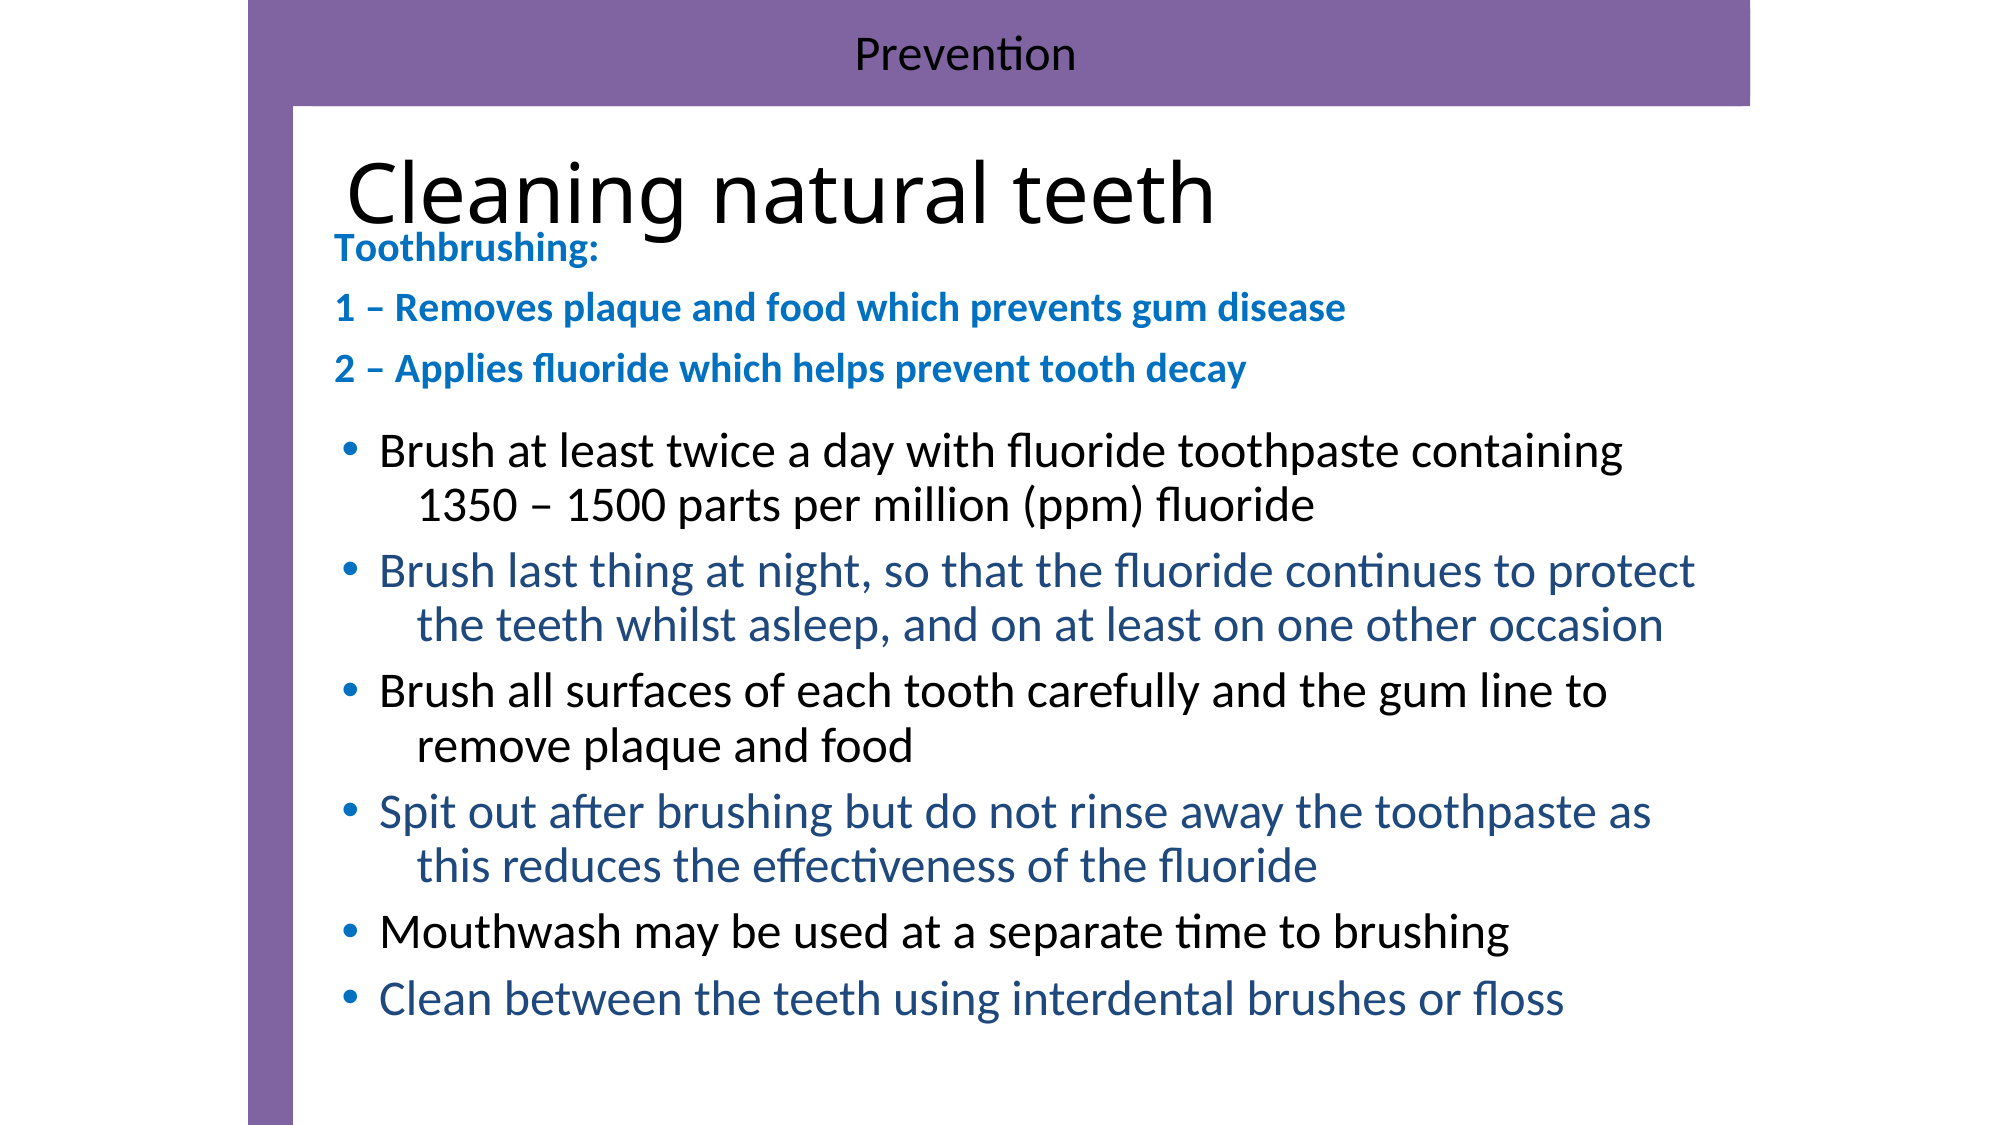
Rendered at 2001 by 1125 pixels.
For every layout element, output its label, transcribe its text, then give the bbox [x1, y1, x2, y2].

text_box [250, 0, 1751, 1125]
title Cleaning natural teeth [330, 144, 1681, 212]
text_box Prevention [778, 13, 1167, 91]
list Brush at least twice a day with fluoride toothpaste containing 1350 – 1500 parts per million (ppm) fluoride Brush last thing at night, so that the fluoride continues to protect the teeth whilst asleep, and on at least on one other occasion Brush all surfaces of each tooth carefully and the gum line to remove plaque and food Spit out after brushing but do not rinse away the toothpaste as this reduces the effectiveness of the fluoride Mouthwash may be used at a separate time to brushing Clean between the teeth using interdental brushes or floss [326, 416, 1750, 1125]
text_box Toothbrushing: 1 – Removes plaque and food which prevents gum disease 2 – Applies fluoride which helps prevent tooth decay [319, 212, 1681, 398]
